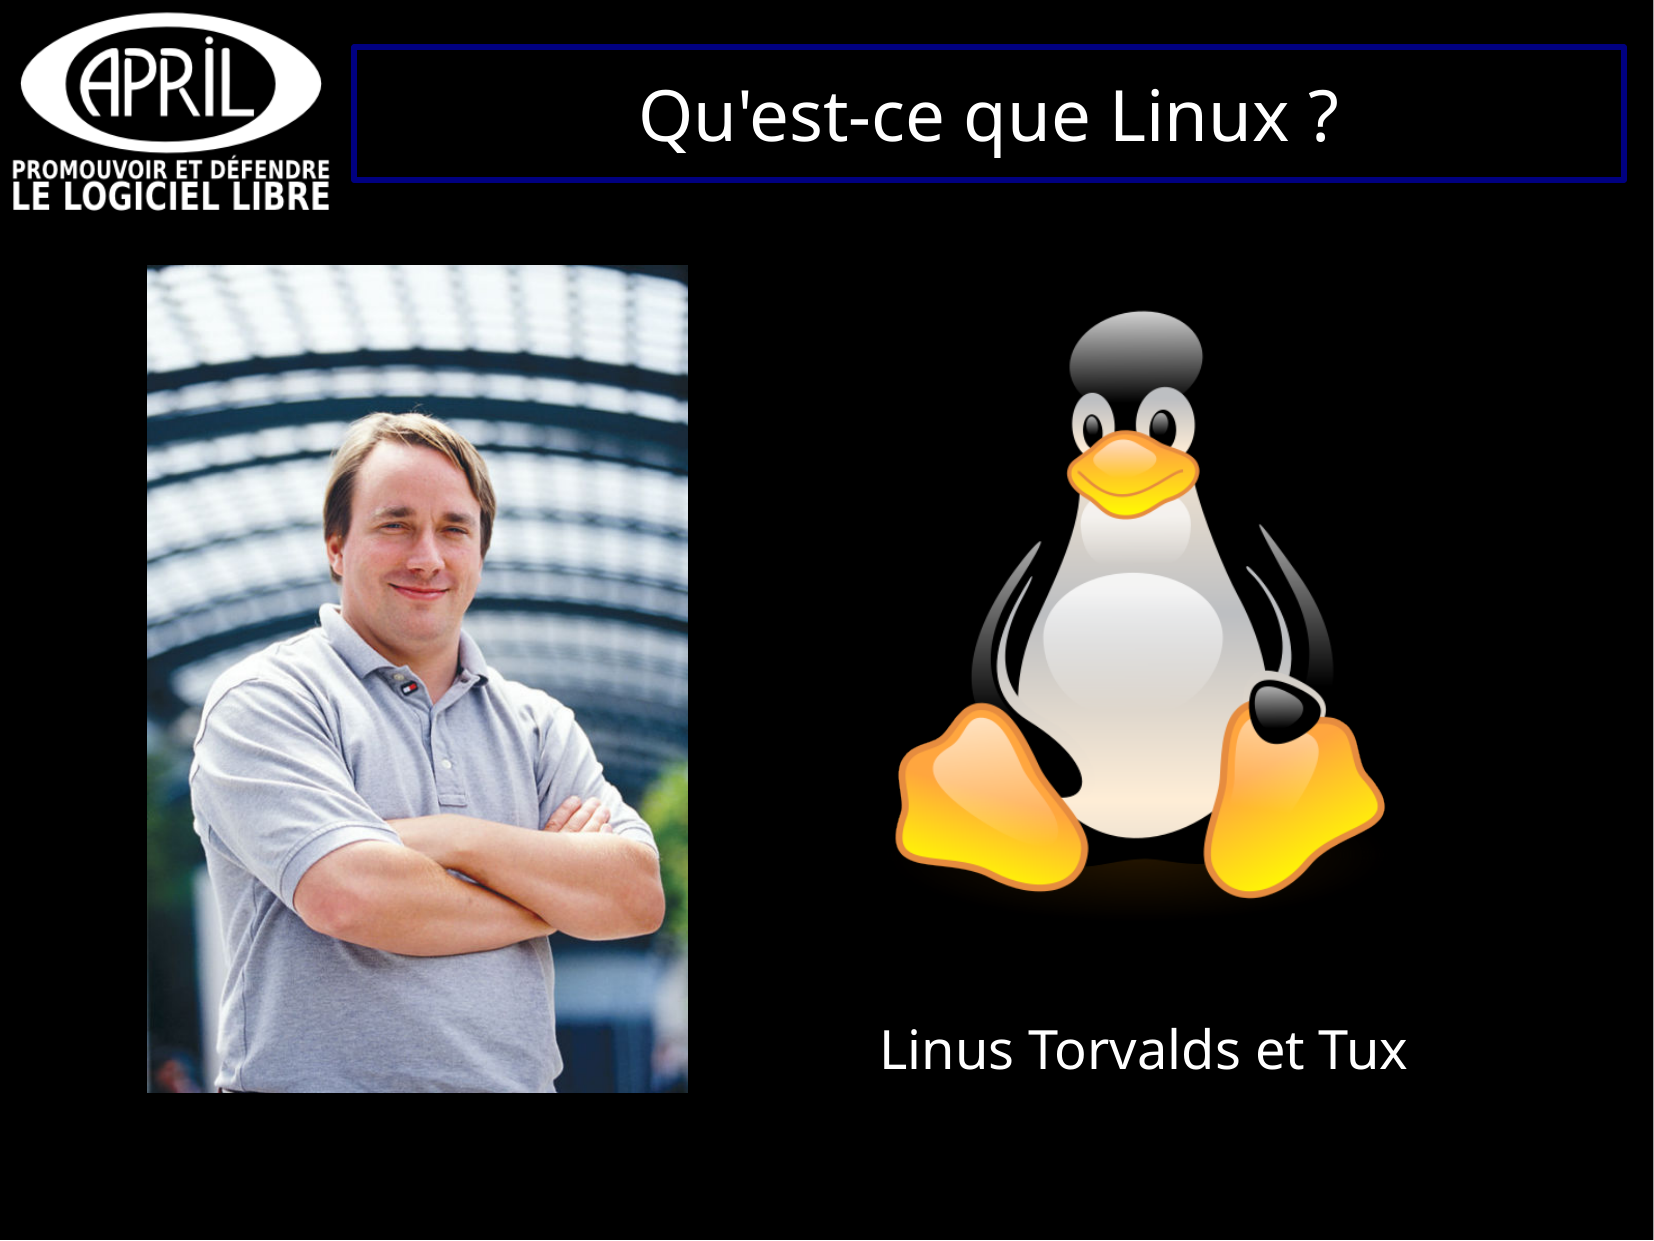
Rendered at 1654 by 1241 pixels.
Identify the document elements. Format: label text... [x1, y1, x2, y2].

picture [147, 265, 688, 1093]
title Qu'est-ce que Linux ? [354, 47, 1625, 181]
picture [8, 7, 333, 237]
text_box Linus Torvalds et Tux [826, 1003, 1462, 1105]
picture [856, 277, 1418, 952]
